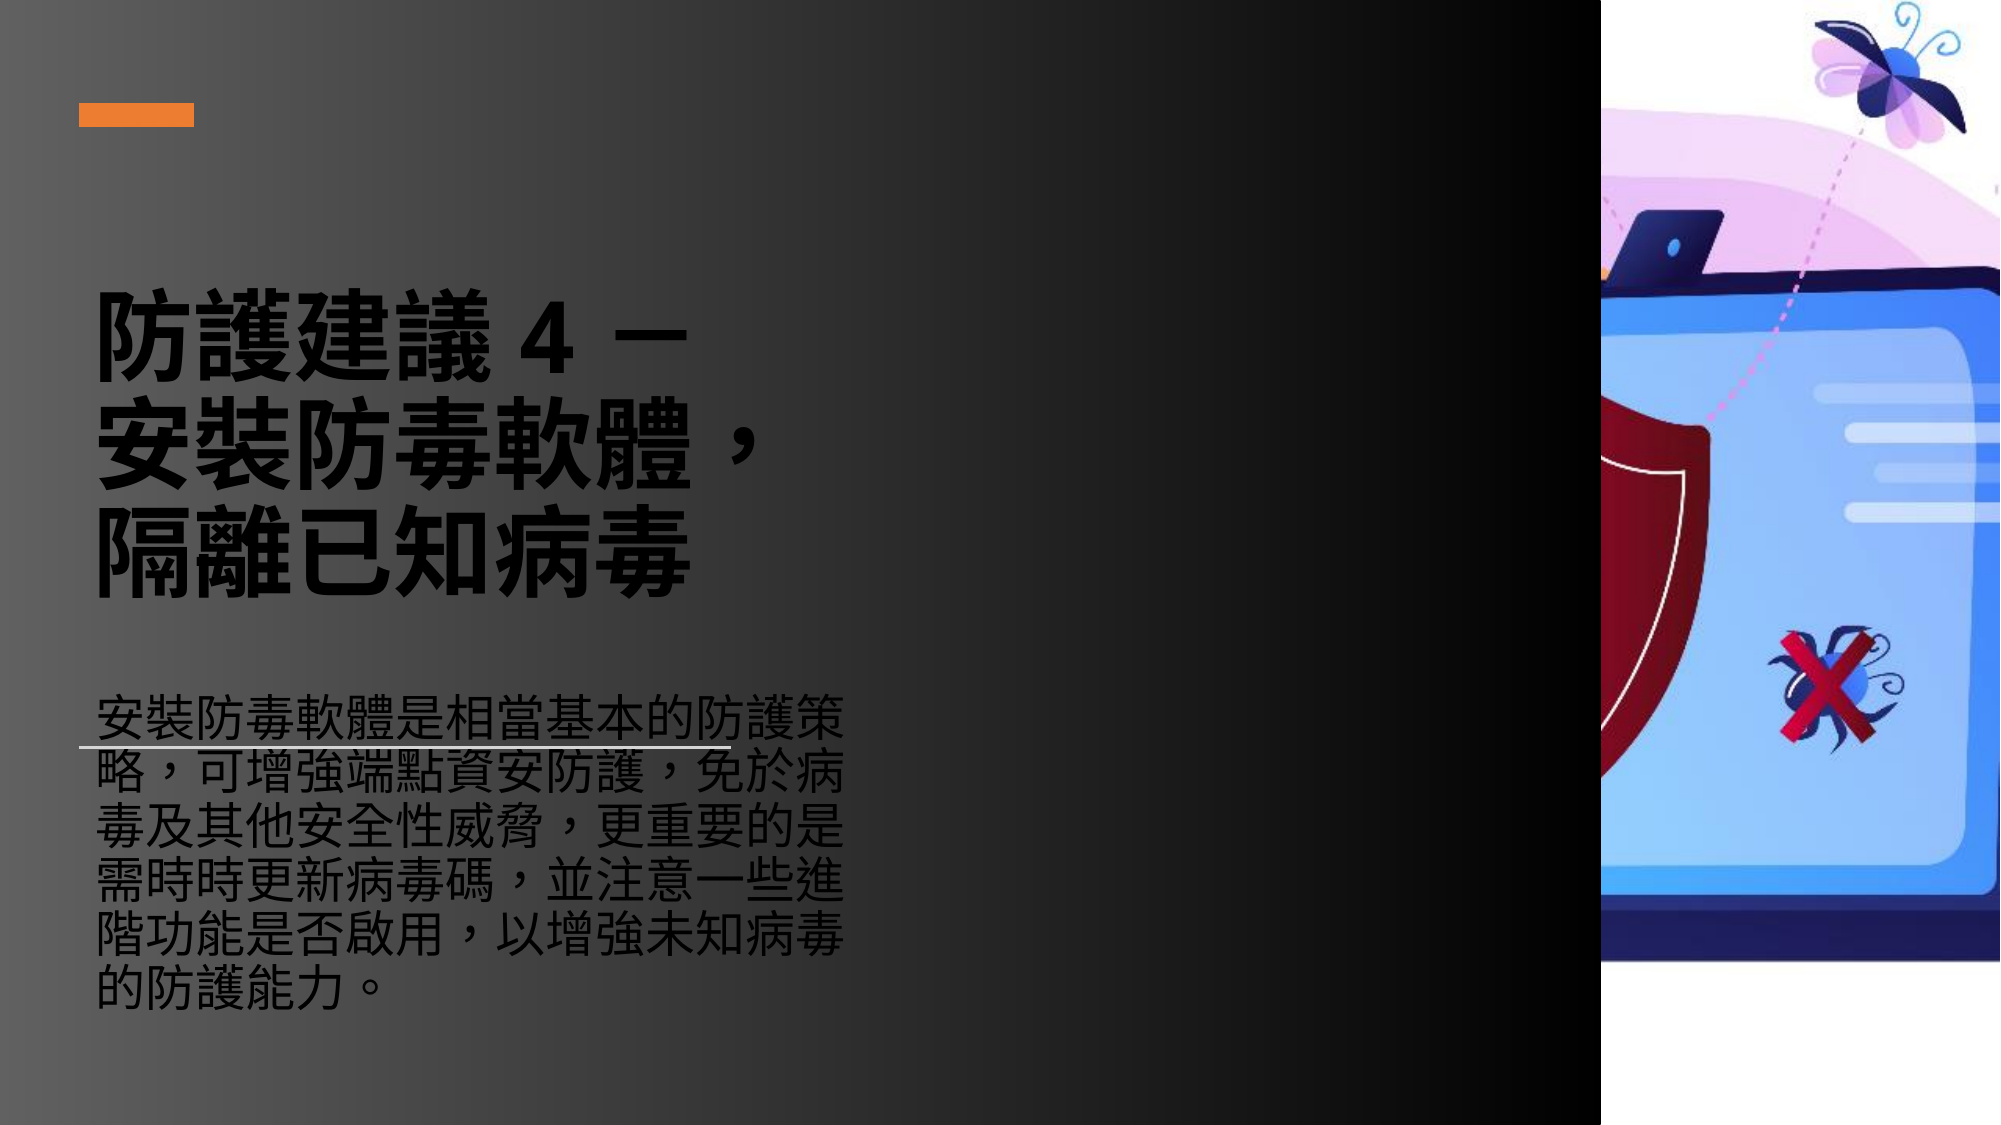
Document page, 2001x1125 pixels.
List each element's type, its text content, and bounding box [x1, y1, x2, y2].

list 安裝防毒軟體是相當基本的防護策略，可增強端點資安防護，免於病毒及其他安全性威脅，更重要的是需時時更新病毒碼，並注意一些進階功能是否啟用，以增強未知病毒的防護能力。 [80, 685, 881, 1037]
picture [1601, 0, 2000, 1125]
text_box [0, 0, 1601, 1125]
title 防護建議4－安裝防毒軟體，隔離已知病毒 [78, 93, 739, 619]
